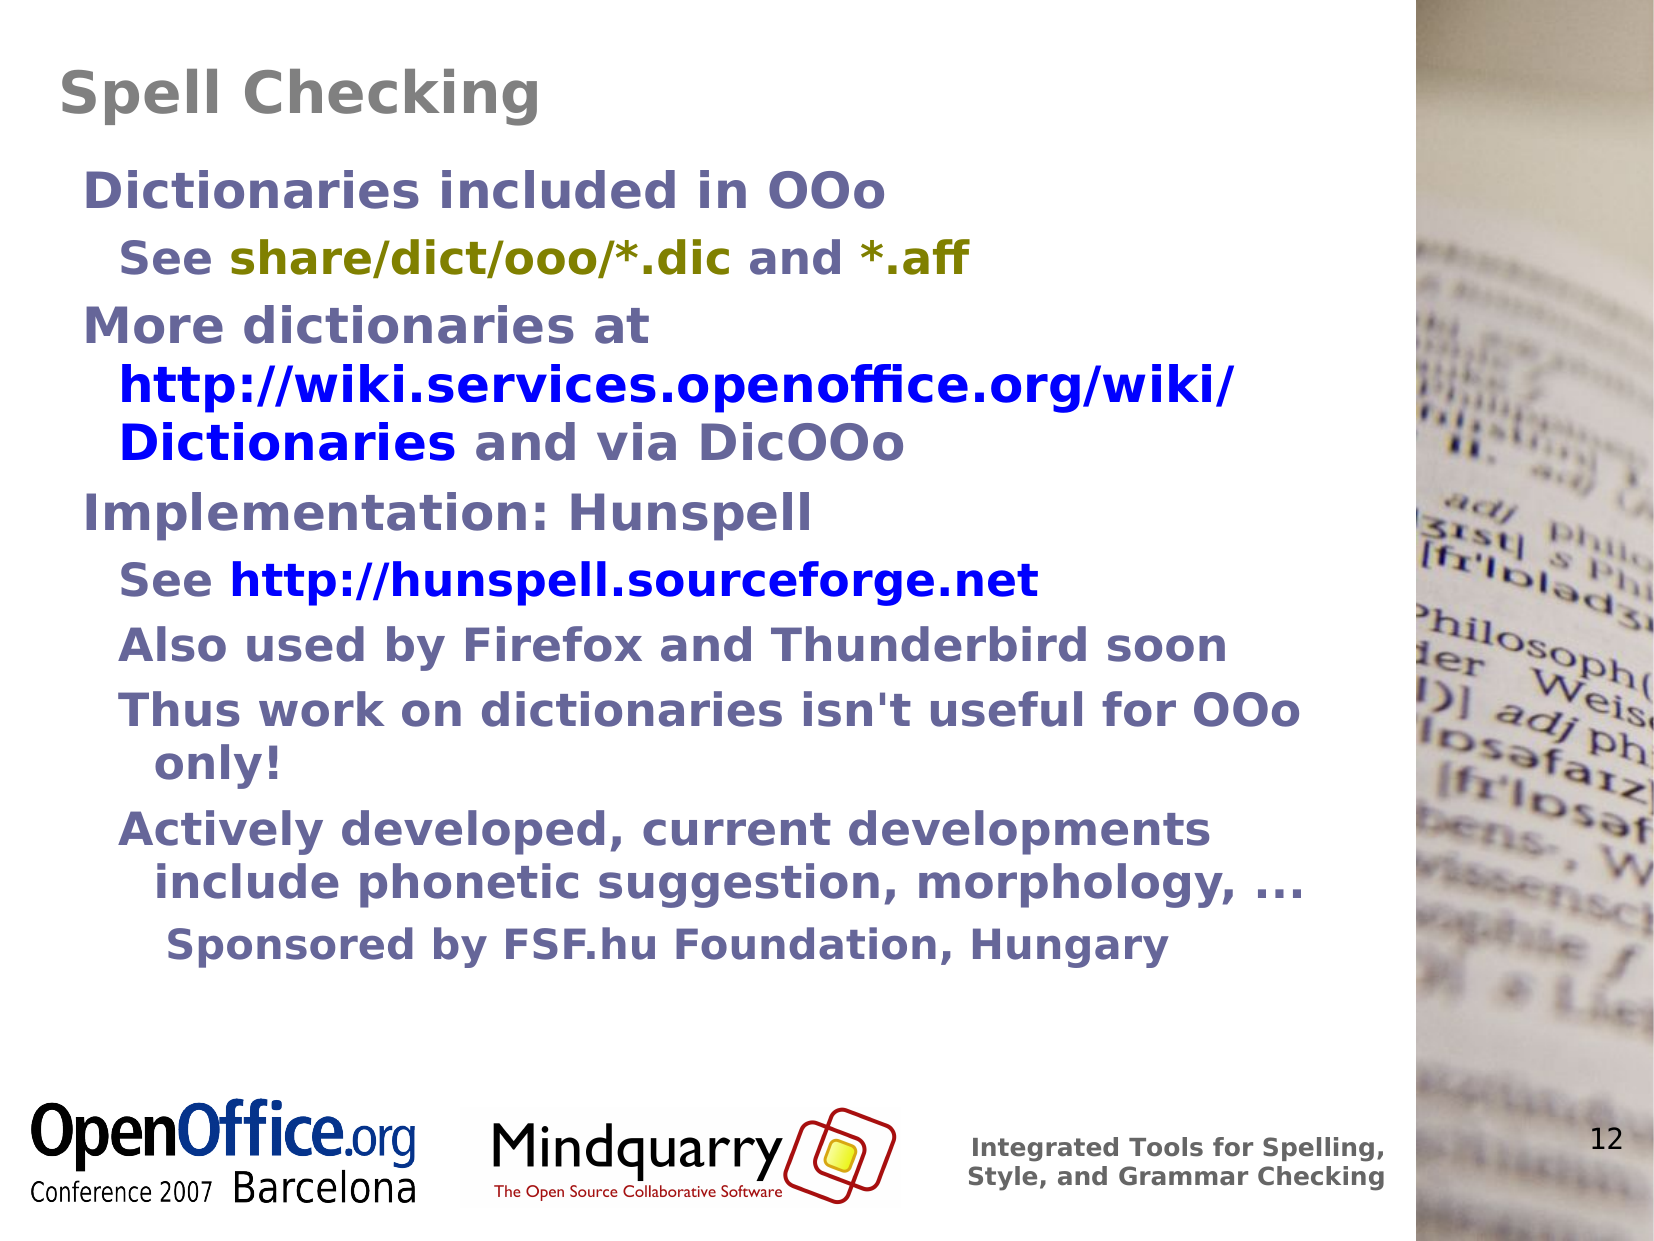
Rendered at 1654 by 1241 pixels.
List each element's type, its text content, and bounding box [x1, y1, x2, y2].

list Spell Checking Dictionaries included in OOo See share/dict/ooo/*.dic and *.aff More dictionaries at http://wiki.services.openoffice.org/wiki/ Dictionaries and via DicOOo Implementation: Hunspell See http://hunspell.sourceforge.net Also used by Firefox and Thunderbird soon Thus work on dictionaries isn't useful for OOo only! Actively developed, current developments include phonetic suggestion, morphology, ... Sponsored by FSF.hu Foundation, Hungary [59, 59, 1388, 970]
picture [31, 1098, 415, 1203]
picture [1416, 0, 1654, 1241]
picture [460, 1107, 901, 1208]
